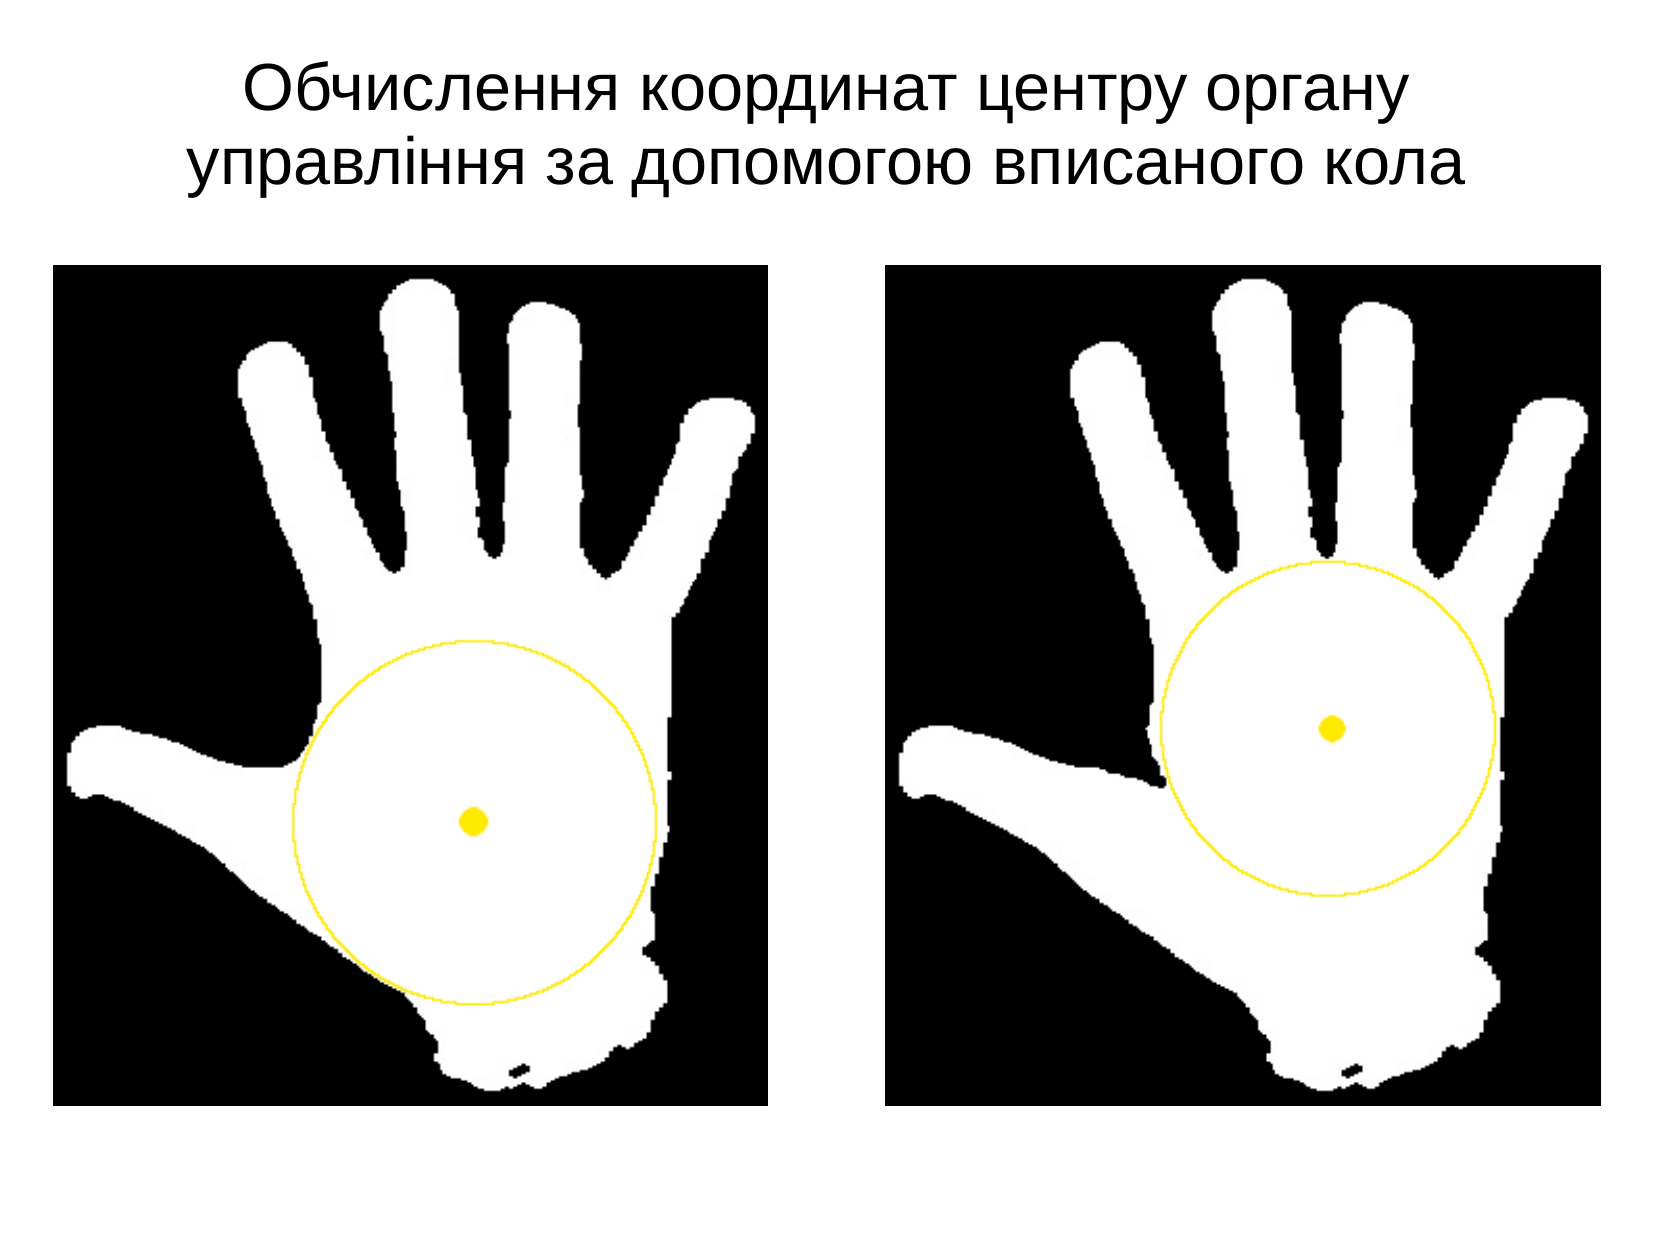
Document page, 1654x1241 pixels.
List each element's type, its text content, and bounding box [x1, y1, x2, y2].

picture [53, 265, 768, 1106]
title Обчислення координат центру органу управління за допомогою вписаного кола [82, 49, 1571, 257]
picture [885, 265, 1601, 1106]
